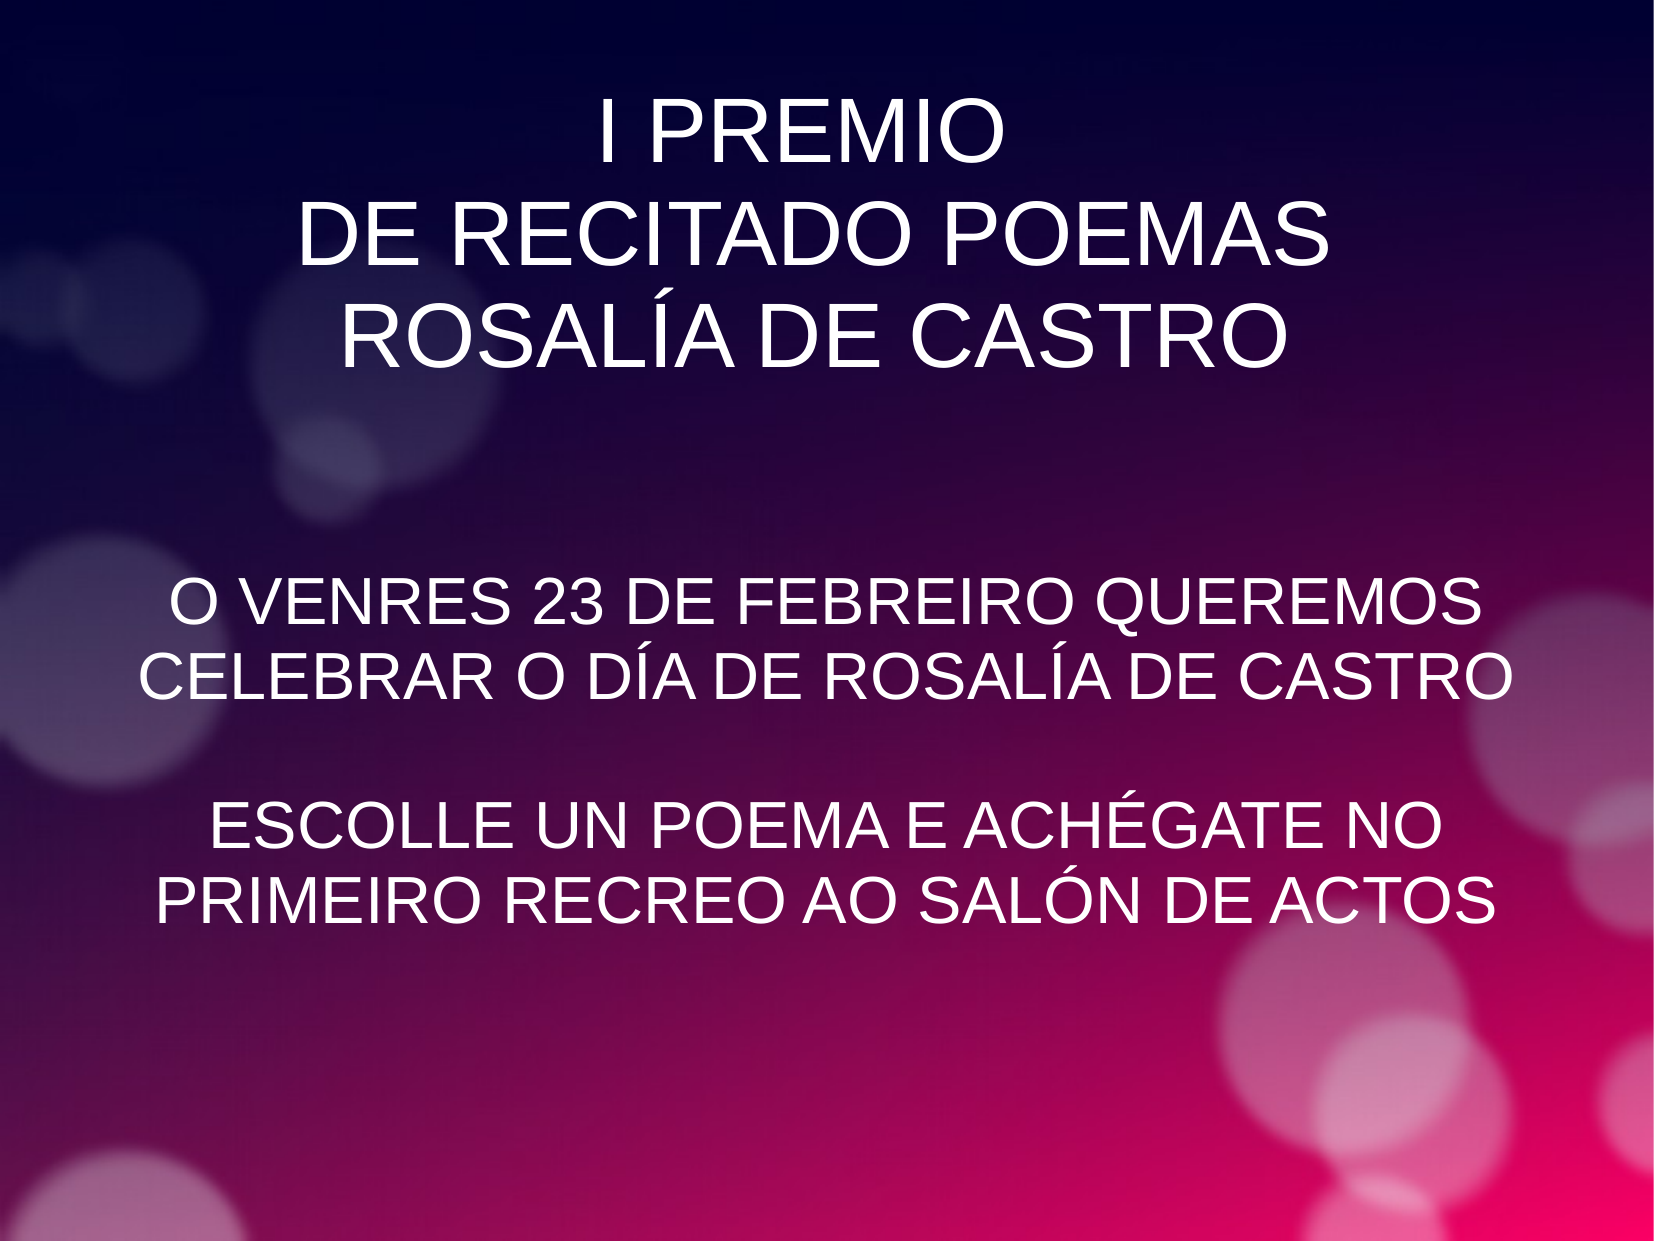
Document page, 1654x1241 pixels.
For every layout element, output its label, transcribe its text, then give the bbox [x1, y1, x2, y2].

picture [0, 0, 1654, 1241]
title I PREMIO DE RECITADO POEMAS ROSALÍA DE CASTRO [70, 79, 1559, 388]
subtitle O VENRES 23 DE FEBREIRO QUEREMOS CELEBRAR O DÍA DE ROSALÍA DE CASTRO ESCOLLE UN POEMA E ACHÉGATE NO PRIMEIRO RECREO AO SALÓN DE ACTOS [82, 563, 1571, 1013]
